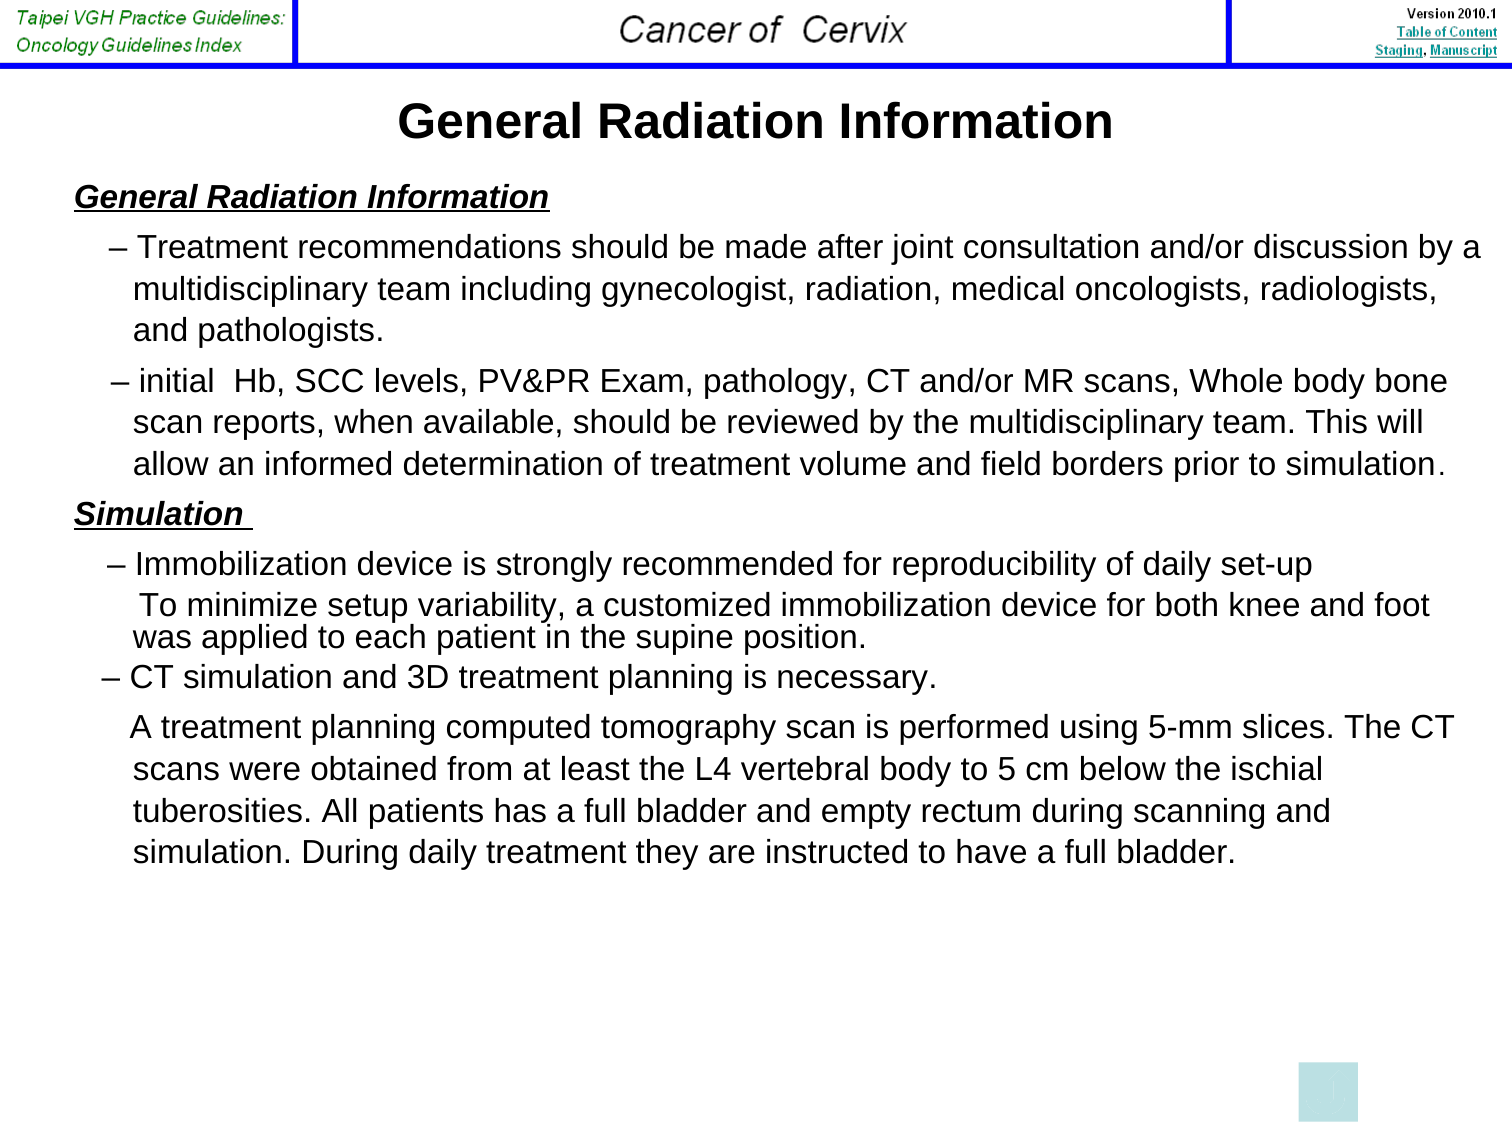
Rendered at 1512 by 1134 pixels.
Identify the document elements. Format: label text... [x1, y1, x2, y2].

list General Radiation Information – Treatment recommendations should be made after joint consultation and/or discussion by a multidisciplinary team including gynecologist, radiation, medical oncologists, radiologists, and pathologists. – initial Hb, SCC levels, PV&PR Exam, pathology, CT and/or MR scans, Whole body bone scan reports, when available, should be reviewed by the multidisciplinary team. This will allow an informed determination of treatment volume and field borders prior to simulation. Simulation – Immobilization device is strongly recommended for reproducibility of daily set-up To minimize setup variability, a customized immobilization device for both knee and foot was applied to each patient in the supine position. – CT simulation and 3D treatment planning is necessary. A treatment planning computed tomography scan is performed using 5-mm slices. The CT scans were obtained from at least the L4 vertebral body to 5 cm below the ischial tuberosities. All patients has a full bladder and empty rectum during scanning and simulation. During daily treatment they are instructed to have a full bladder. [0, 165, 1512, 1052]
title General Radiation Information [0, 70, 1512, 165]
